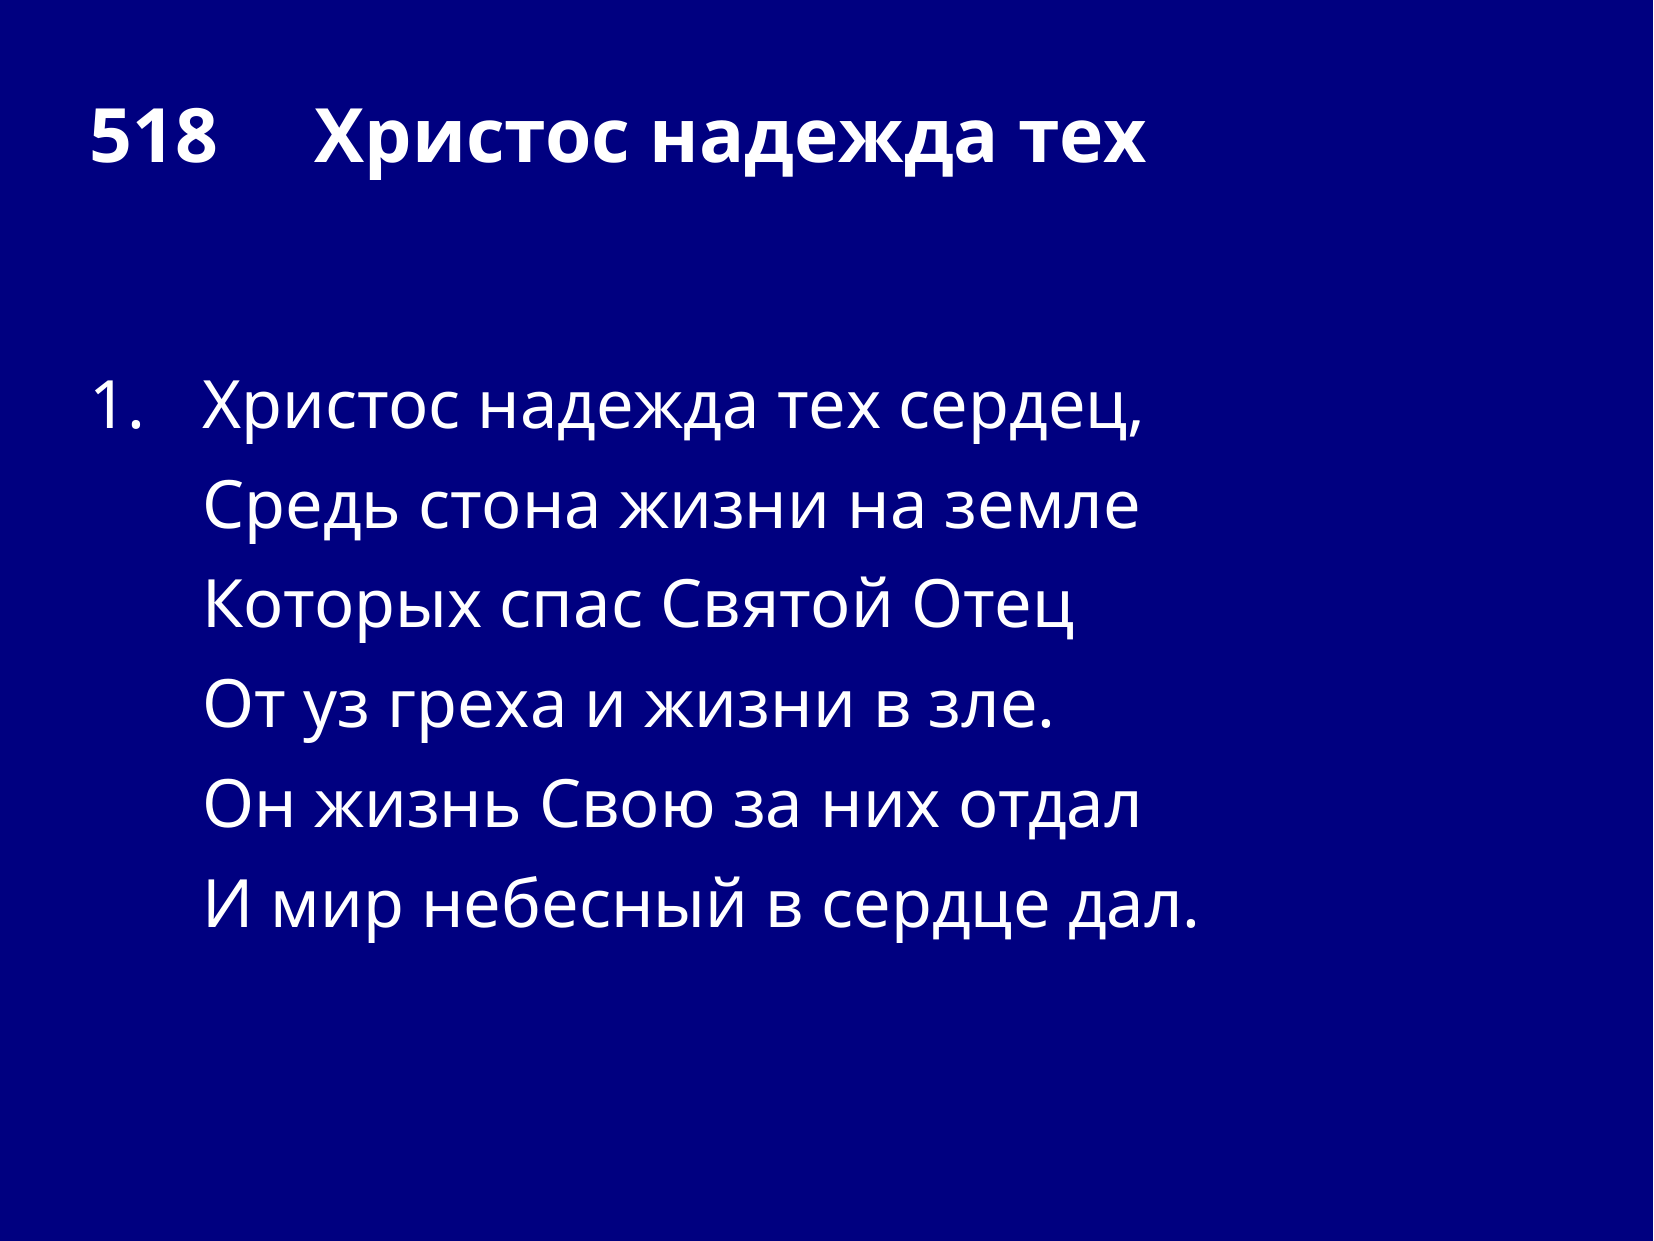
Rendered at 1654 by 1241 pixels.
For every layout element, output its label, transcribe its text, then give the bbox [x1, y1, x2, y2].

text_box 518 Христос надежда тех [75, 75, 1576, 188]
text_box 1. Христос надежда тех сердец, Средь стона жизни на земле Которых спас Святой Отец От уз греха и жизни в зле. Он жизнь Свою за них отдал И мир небесный в сердце дал. [75, 188, 1576, 1163]
